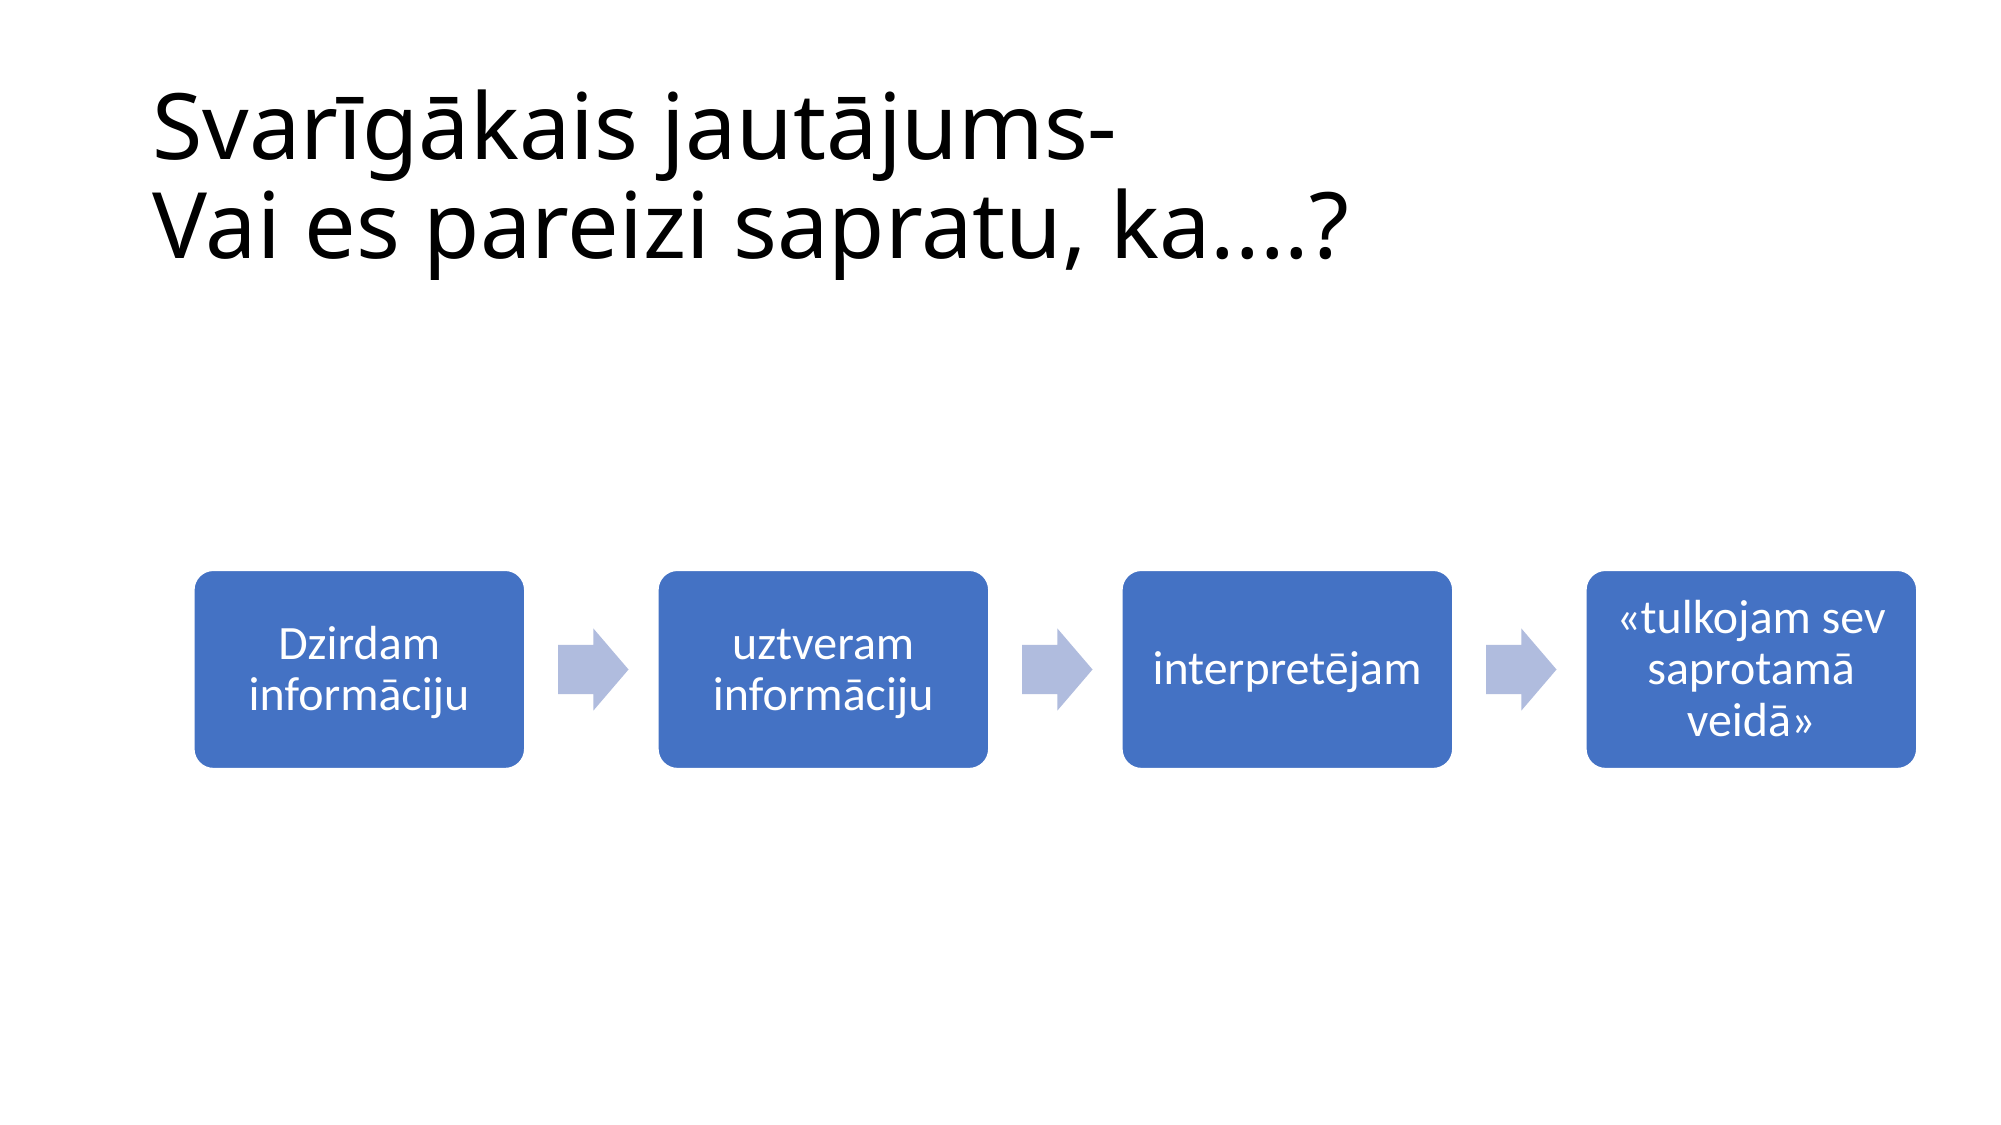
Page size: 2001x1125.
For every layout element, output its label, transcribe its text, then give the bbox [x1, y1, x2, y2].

text_box [558, 628, 629, 711]
text_box uztveram informāciju [657, 570, 990, 769]
text_box «tulkojam sev saprotamā veidā» [1585, 570, 1918, 769]
title Svarīgākais jautājums- Vai es pareizi sapratu, ka....? [137, 59, 1863, 300]
text_box [1486, 628, 1557, 711]
text_box interpretējam [1121, 570, 1454, 769]
text_box [1022, 628, 1093, 711]
text_box Dzirdam informāciju [193, 570, 526, 769]
